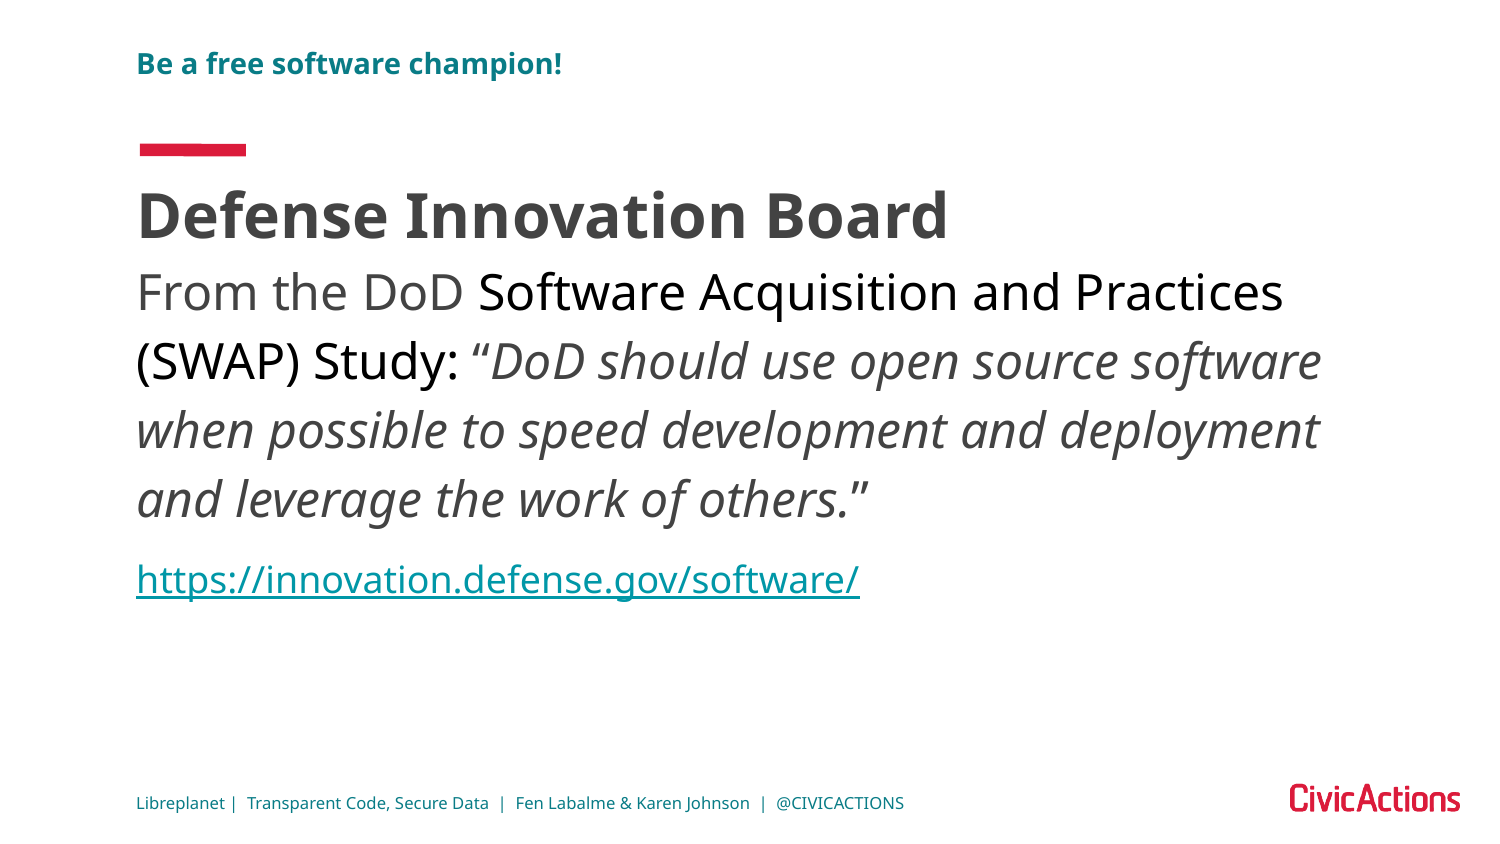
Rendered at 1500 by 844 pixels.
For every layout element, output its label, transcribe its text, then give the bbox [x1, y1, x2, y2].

list Defense Innovation Board From the DoD Software Acquisition and Practices (SWAP) Study: “DoD should use open source software when possible to speed development and deployment and leverage the work of others.” https://innovation.defense.gov/software/ [121, 150, 1343, 778]
text_box Libreplanet | Transparent Code, Secure Data | Fen Labalme & Karen Johnson | @CIVICACTIONS [121, 778, 1467, 817]
title Be a free software champion! [121, 30, 1375, 112]
